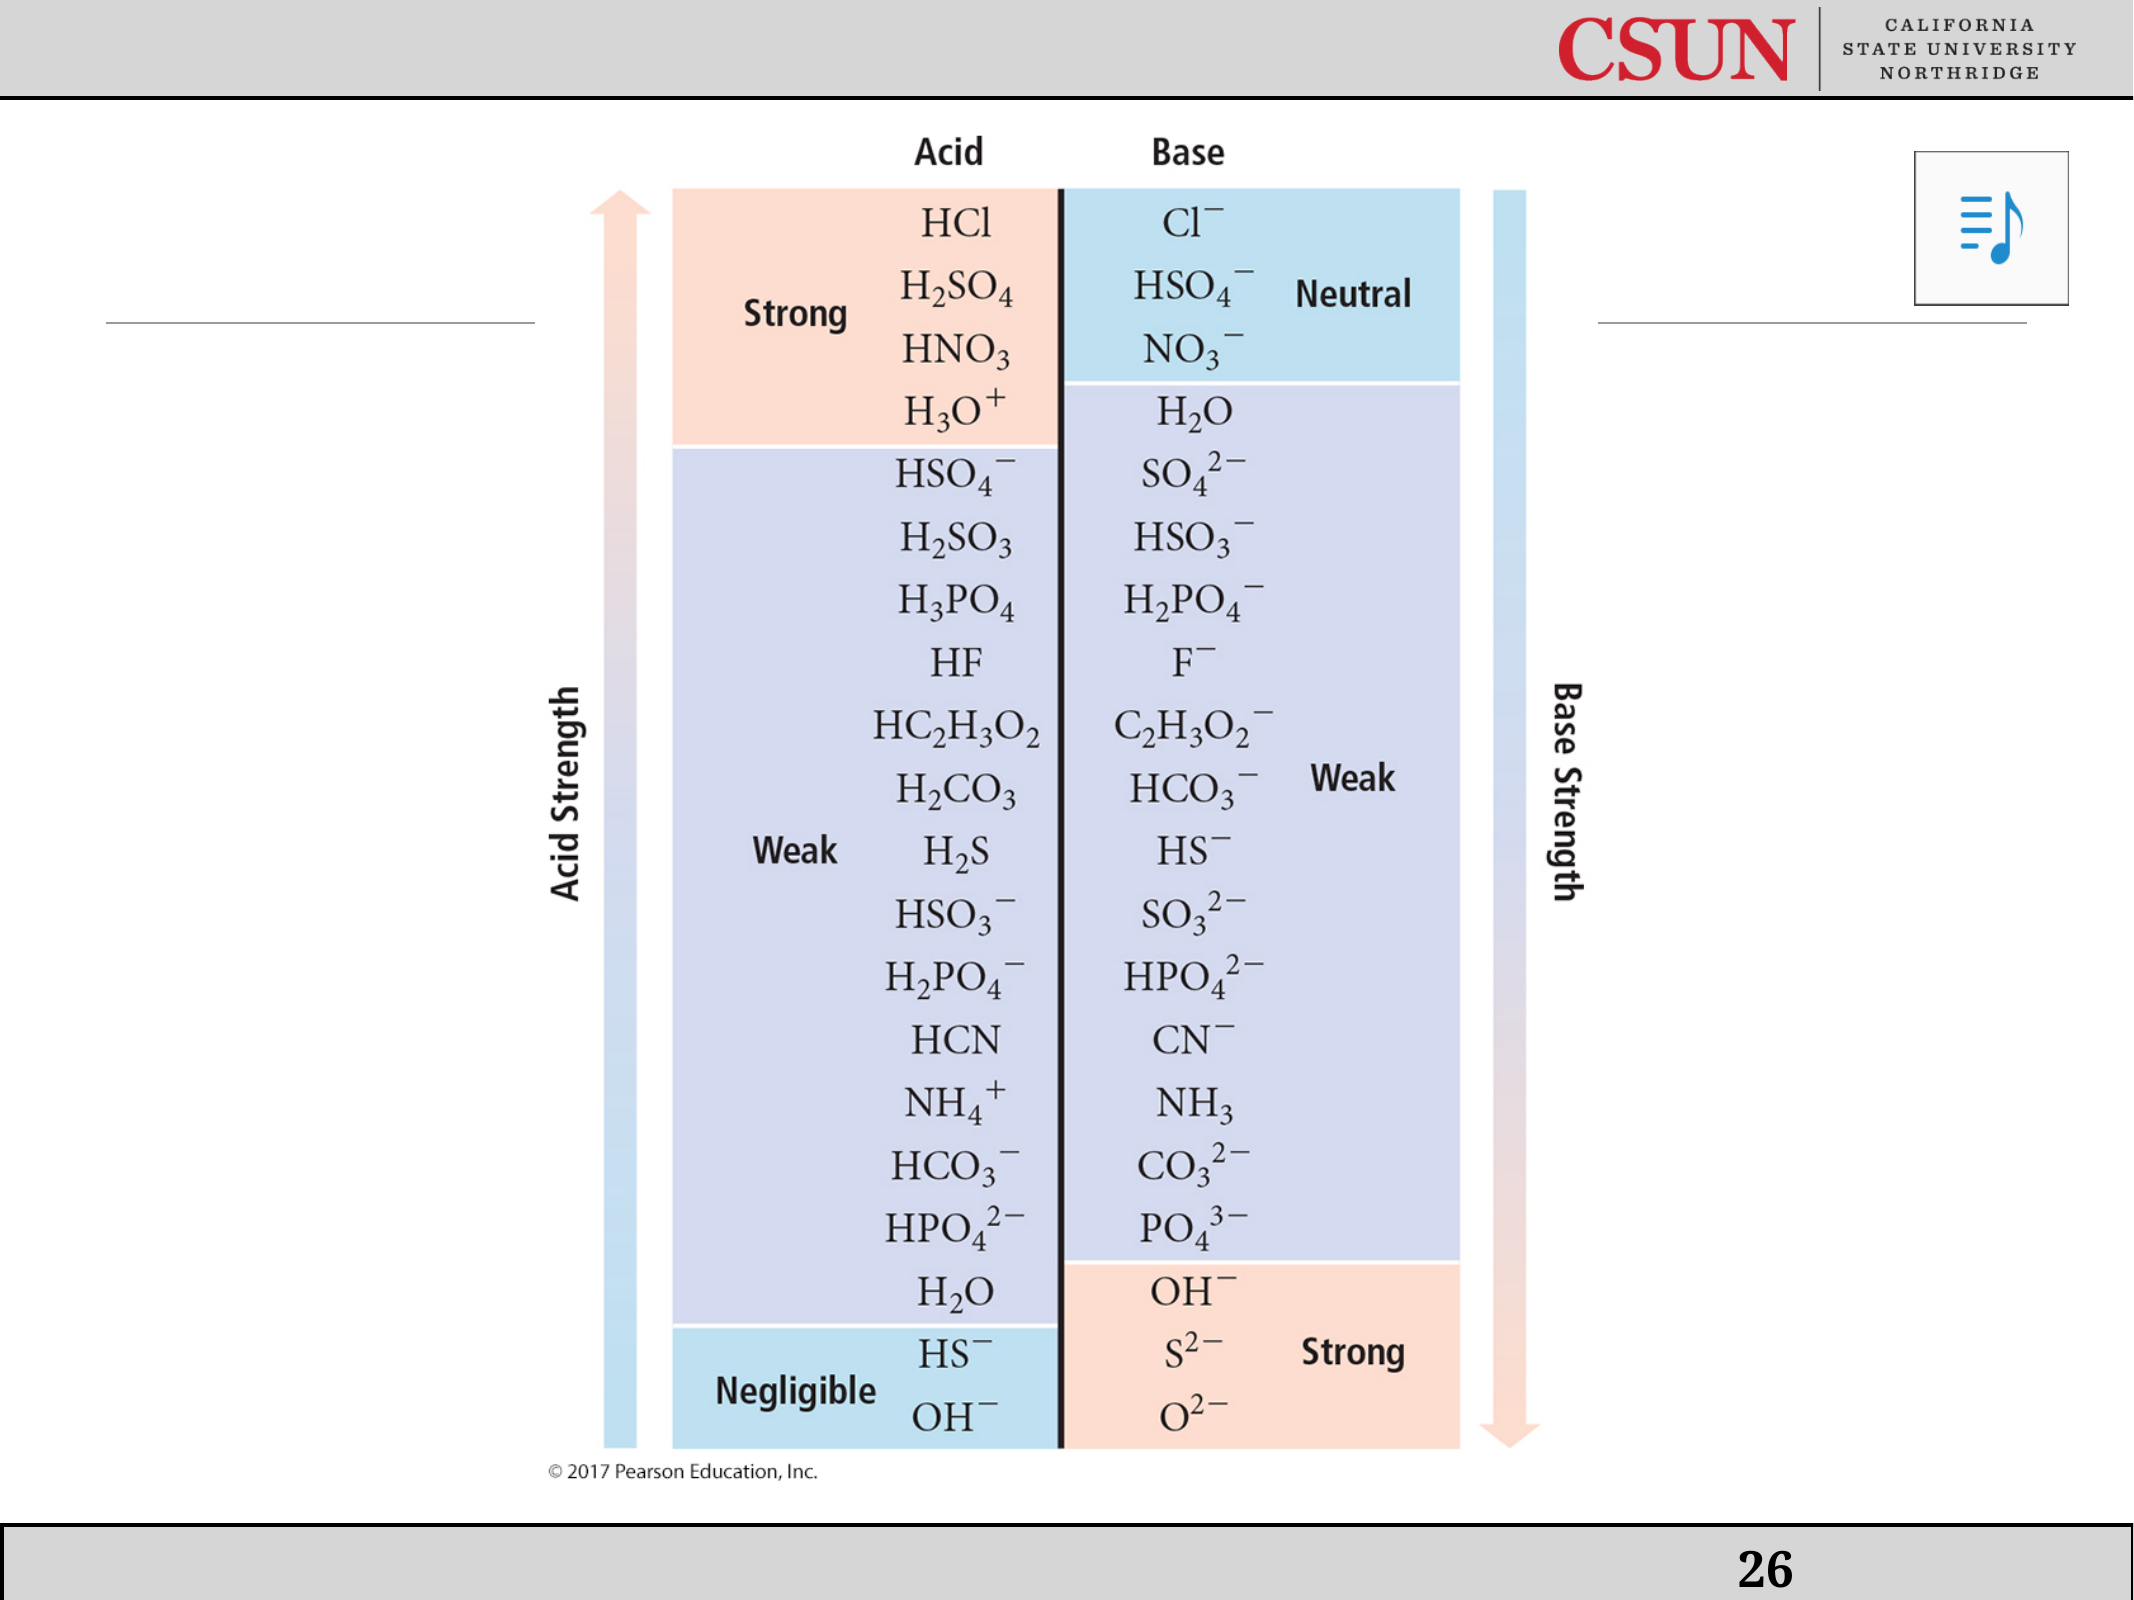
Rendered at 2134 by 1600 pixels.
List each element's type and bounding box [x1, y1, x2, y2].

picture [535, 122, 1598, 1491]
picture [1559, 7, 2076, 91]
text_box [1913, 150, 2071, 307]
